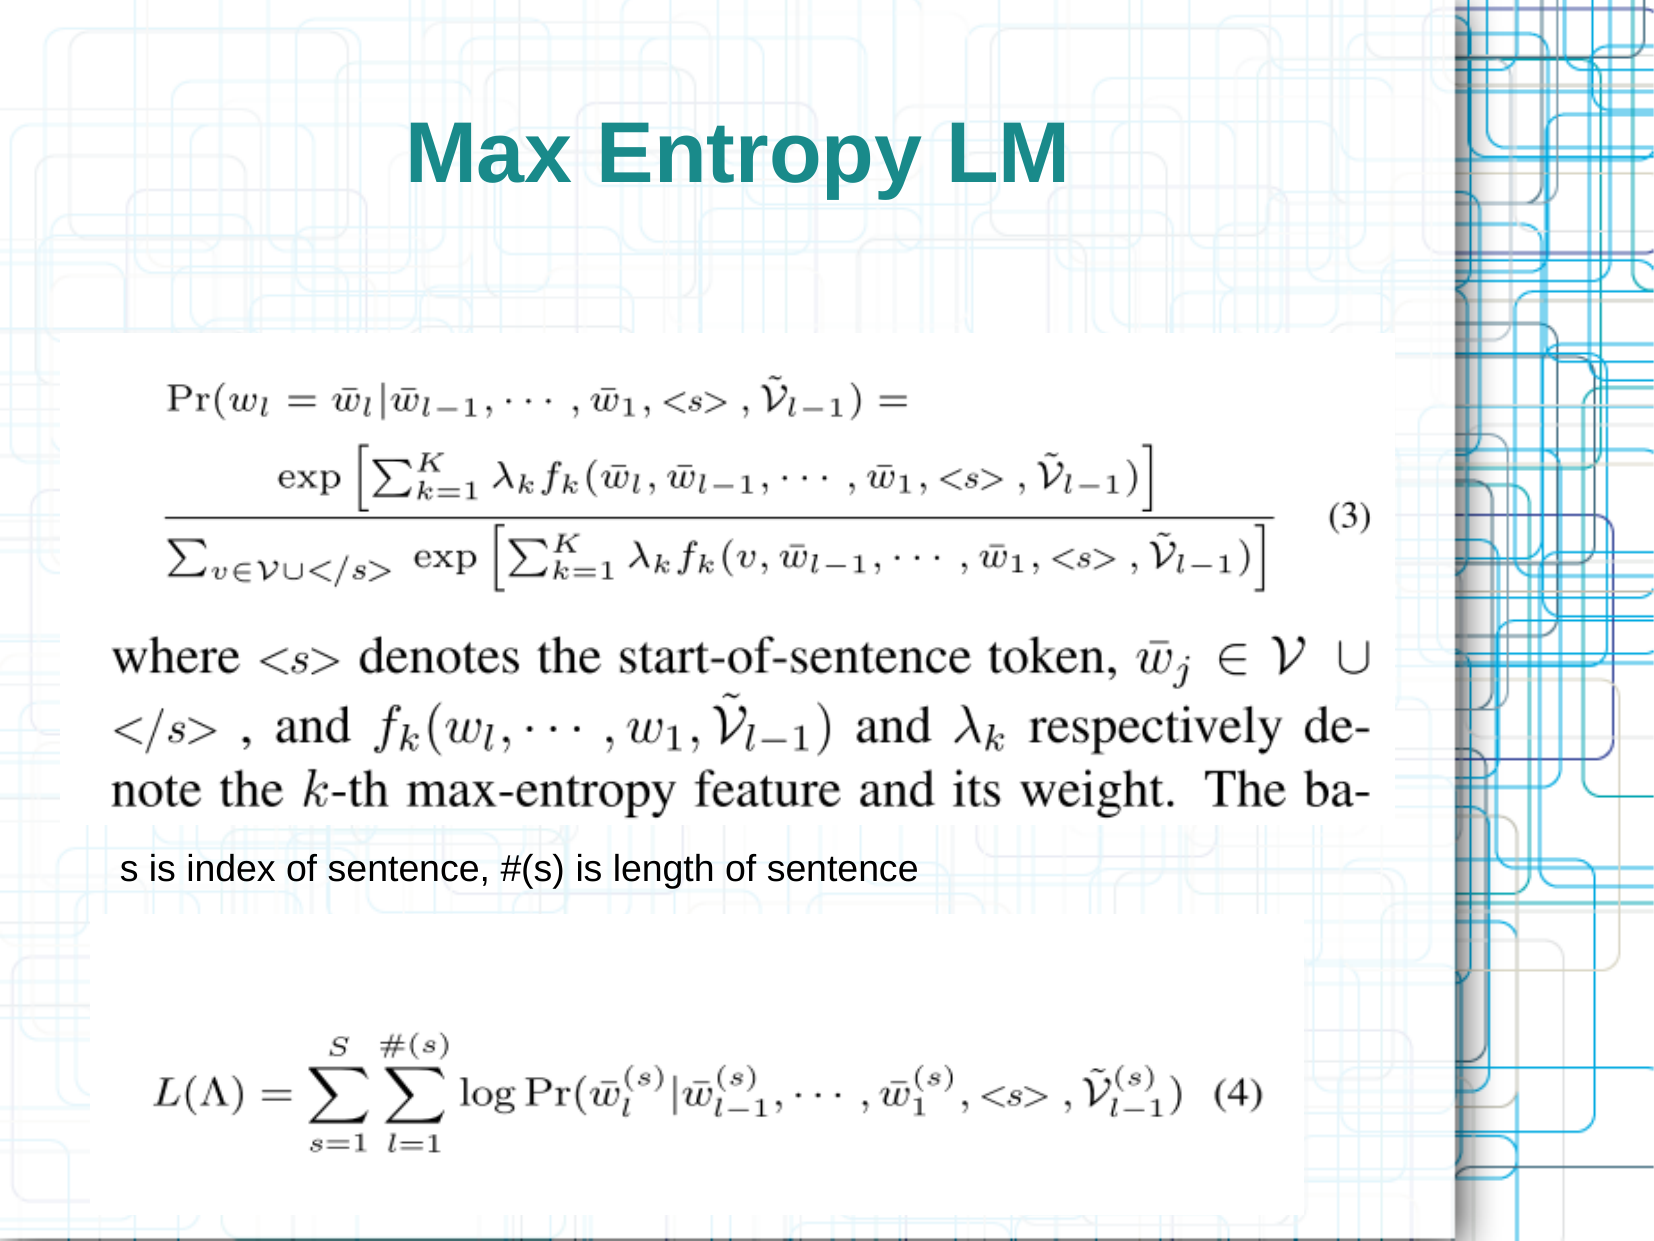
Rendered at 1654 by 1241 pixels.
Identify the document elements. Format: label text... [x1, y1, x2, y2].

title Max Entropy LM [59, 49, 1418, 257]
picture [0, 0, 1654, 1241]
text_box s is index of sentence, #(s) is length of sentence [105, 840, 1186, 897]
